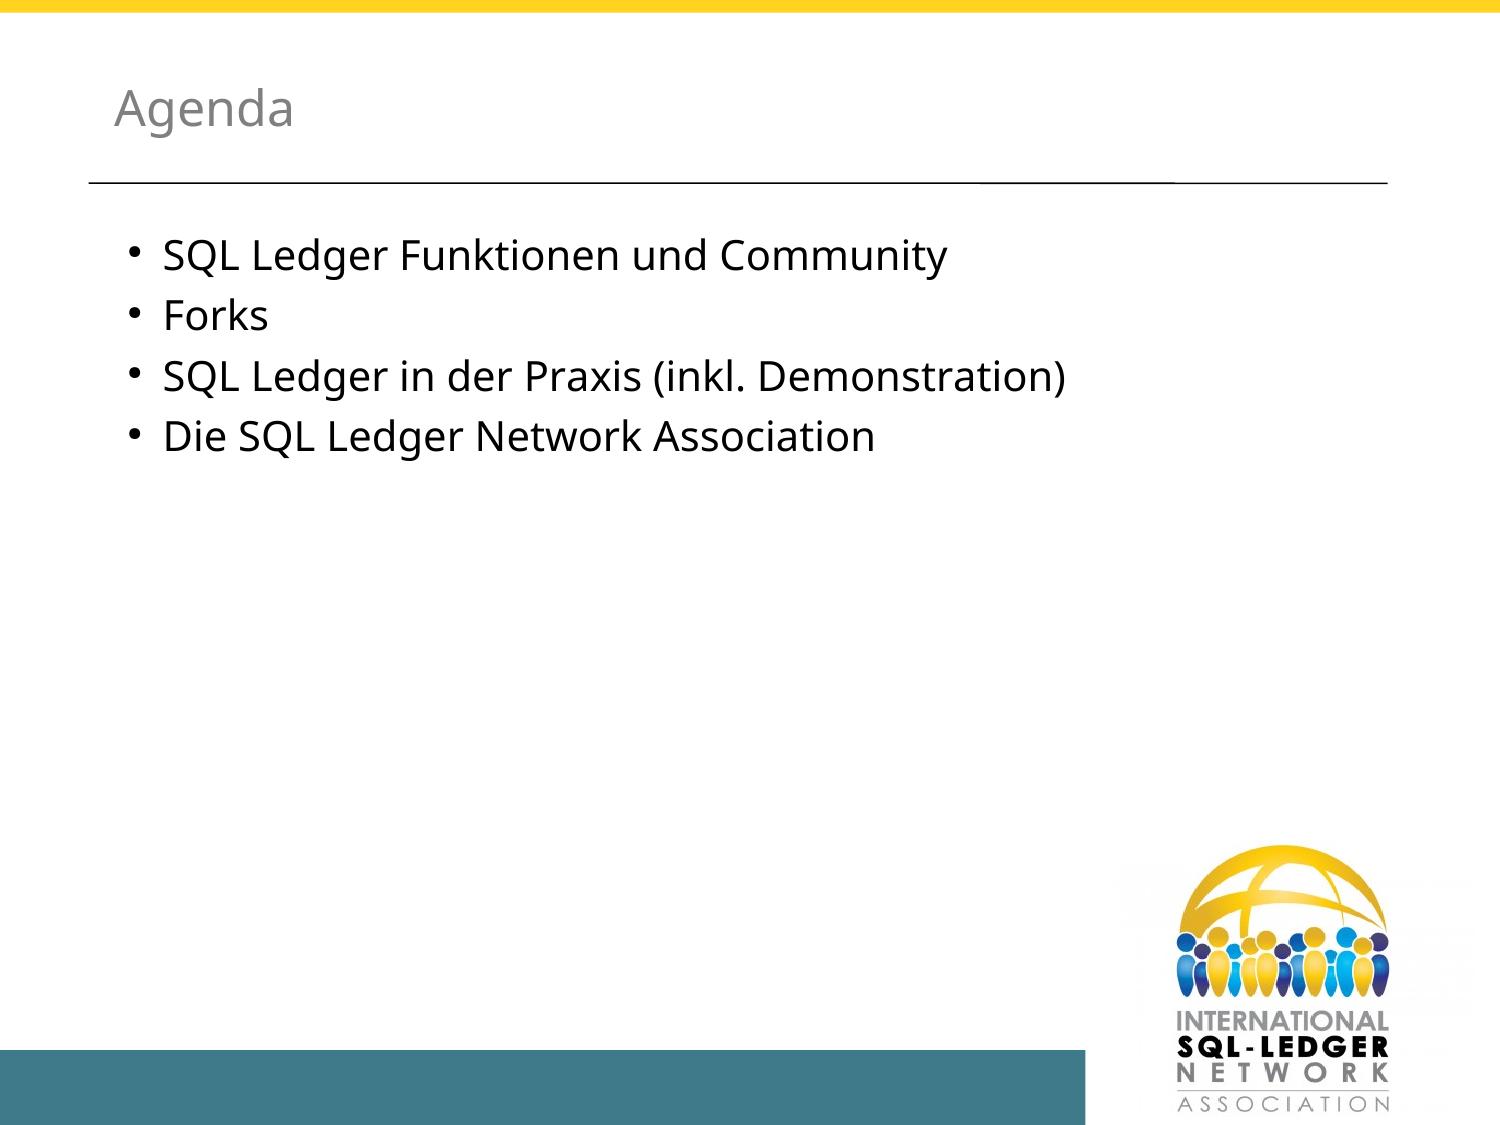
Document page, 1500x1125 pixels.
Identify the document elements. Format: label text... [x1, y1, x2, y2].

title Agenda [99, 37, 1387, 177]
picture [1092, 839, 1475, 1117]
list SQL Ledger Funktionen und Community Forks SQL Ledger in der Praxis (inkl. Demonstration) Die SQL Ledger Network Association [112, 220, 1387, 970]
